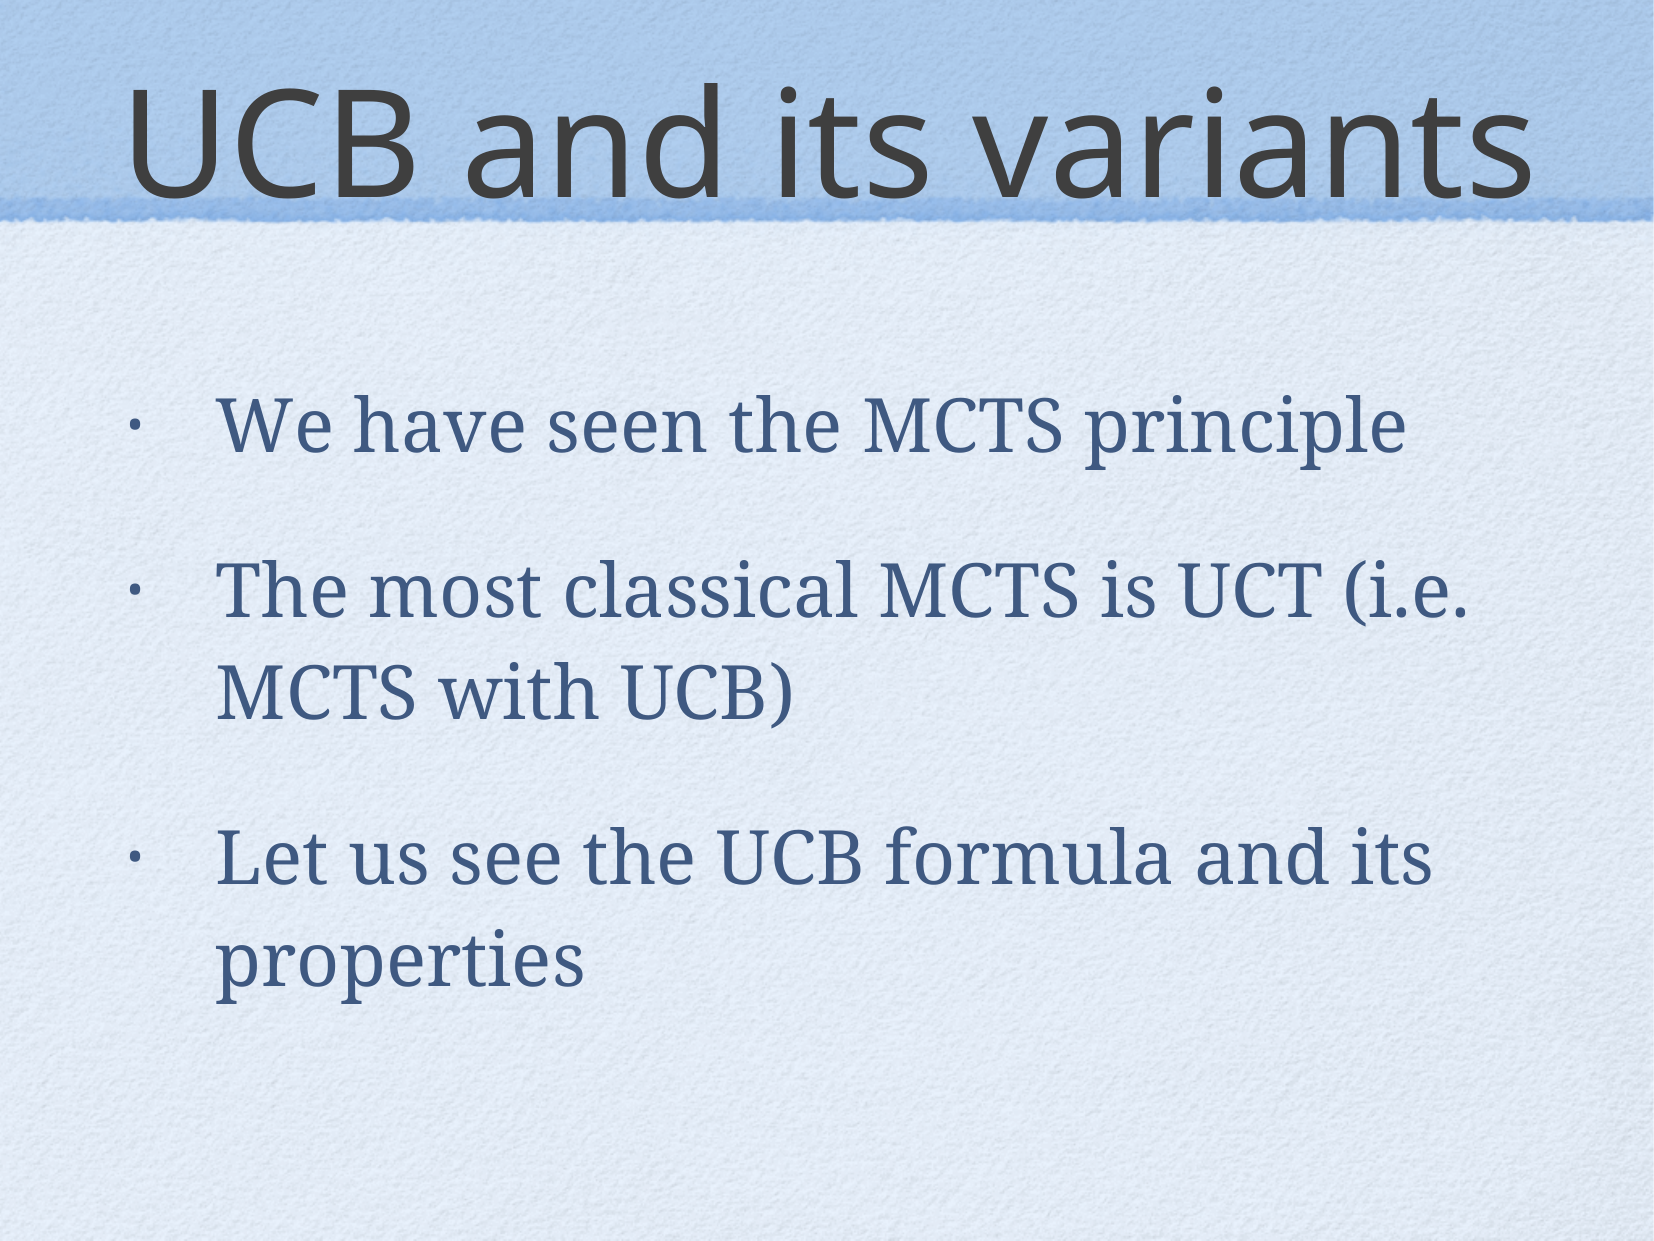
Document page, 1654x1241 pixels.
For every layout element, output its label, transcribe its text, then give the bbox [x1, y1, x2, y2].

picture [0, 0, 1654, 1241]
title UCB and its variants [19, 0, 1635, 280]
list We have seen the MCTS principle The most classical MCTS is UCT (i.e. MCTS with UCB) Let us see the UCB formula and its properties [56, 207, 1598, 1027]
